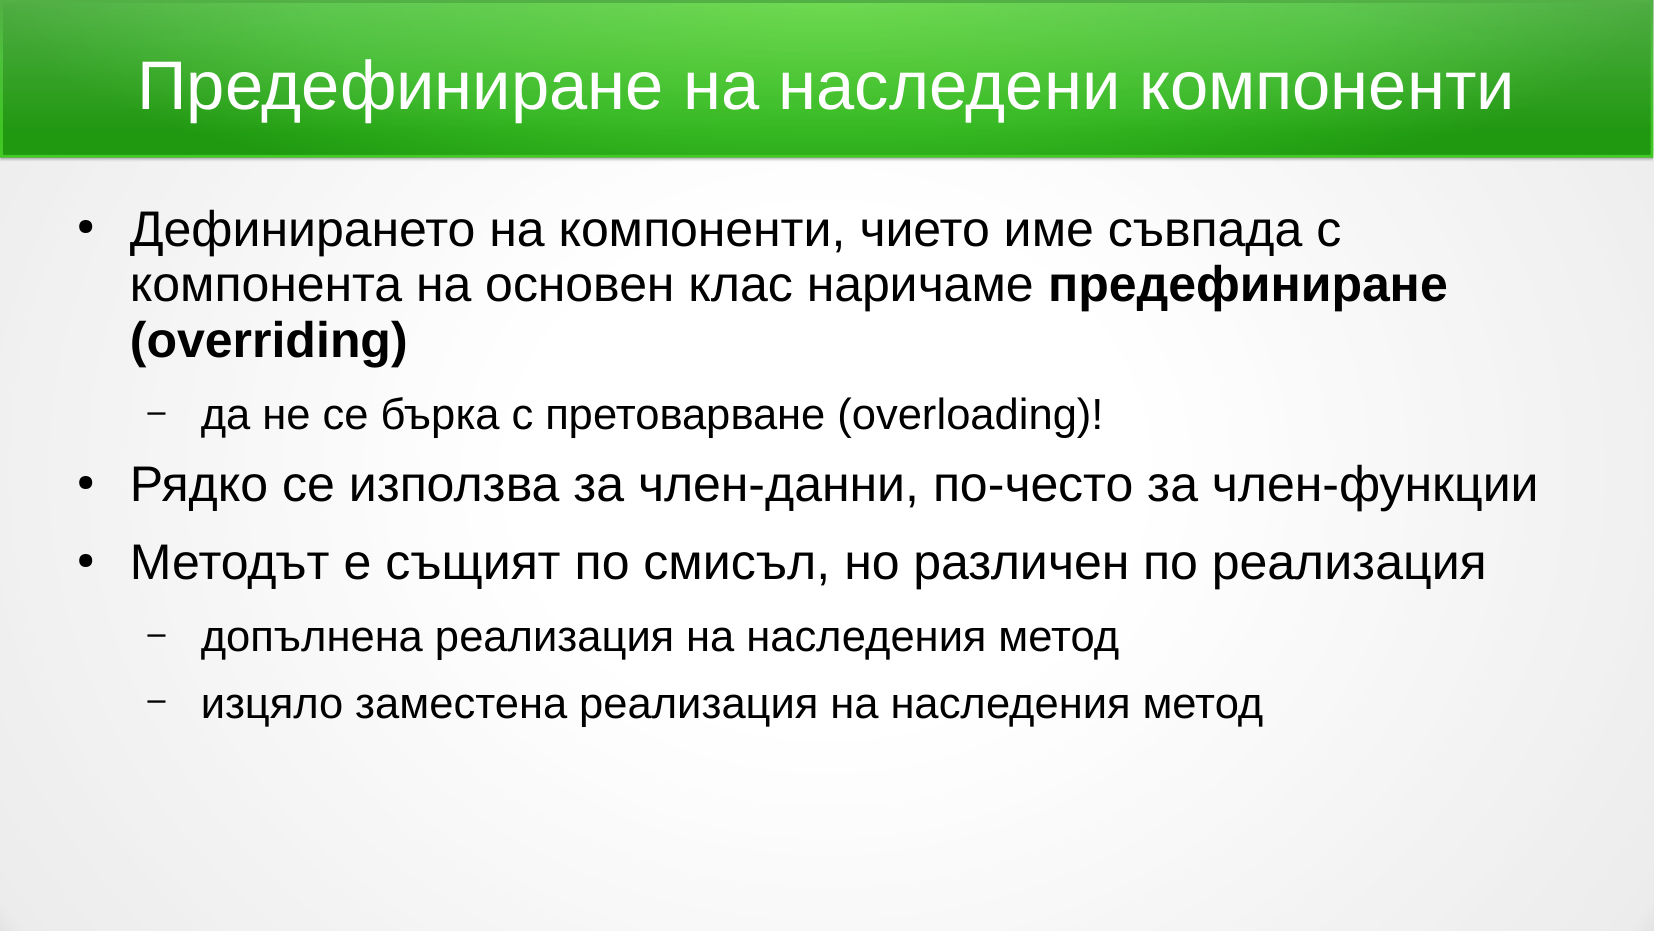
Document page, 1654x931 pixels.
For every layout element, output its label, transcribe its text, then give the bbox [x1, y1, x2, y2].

title Предефиниране на наследени компоненти [82, 37, 1571, 135]
list Дефинирането на компоненти, чието име съвпада с компонента на основен клас наричаме предефиниране (overriding) да не се бърка с претоварване (overloading)! Рядко се използва за член-данни, по-често за член-функции Методът е същият по смисъл, но различен по реализация допълнена реализация на наследения метод изцяло заместена реализация на наследения метод [59, 200, 1607, 898]
